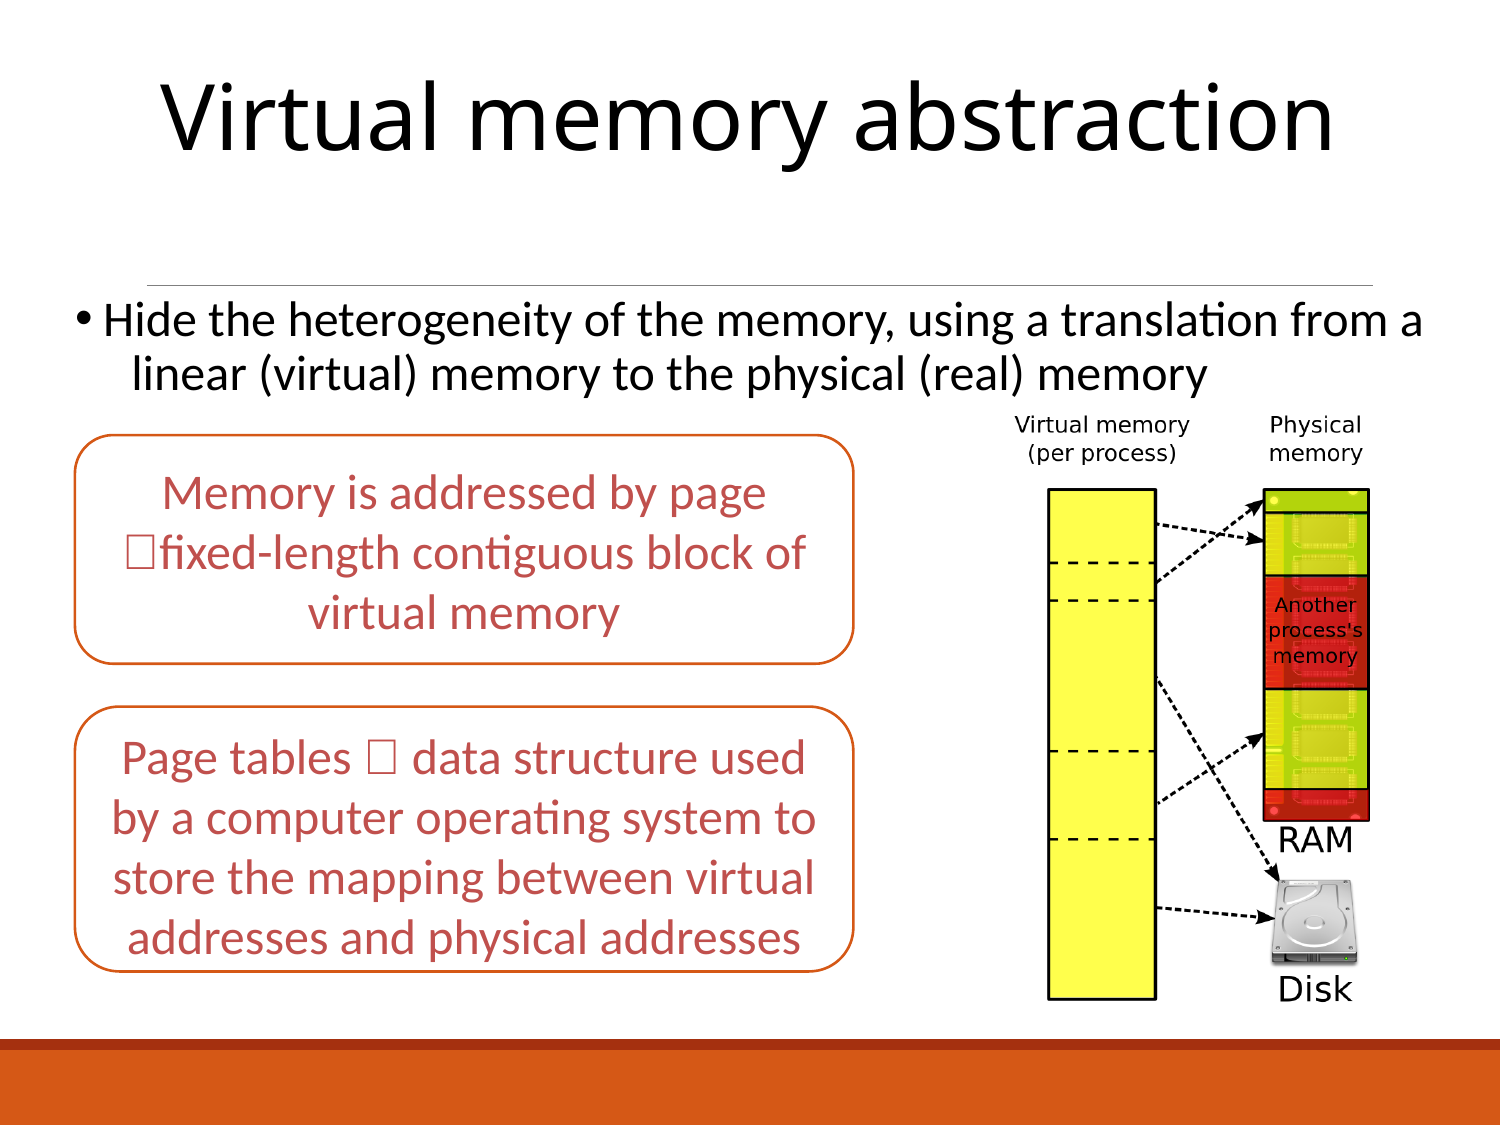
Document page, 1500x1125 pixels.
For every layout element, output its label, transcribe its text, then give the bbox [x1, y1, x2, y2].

text_box Hide the heterogeneity of the memory, using a translation from a linear (virtual) memory to the physical (real) memory [75, 273, 1425, 422]
text_box Page tables  data structure used by a computer operating system to store the mapping between virtual addresses and physical addresses [74, 706, 854, 972]
text_box Memory is addressed by page fixed-length contiguous block of virtual memory [74, 435, 854, 664]
text_box Virtual memory abstraction [75, 51, 1425, 191]
picture [1003, 399, 1393, 1015]
